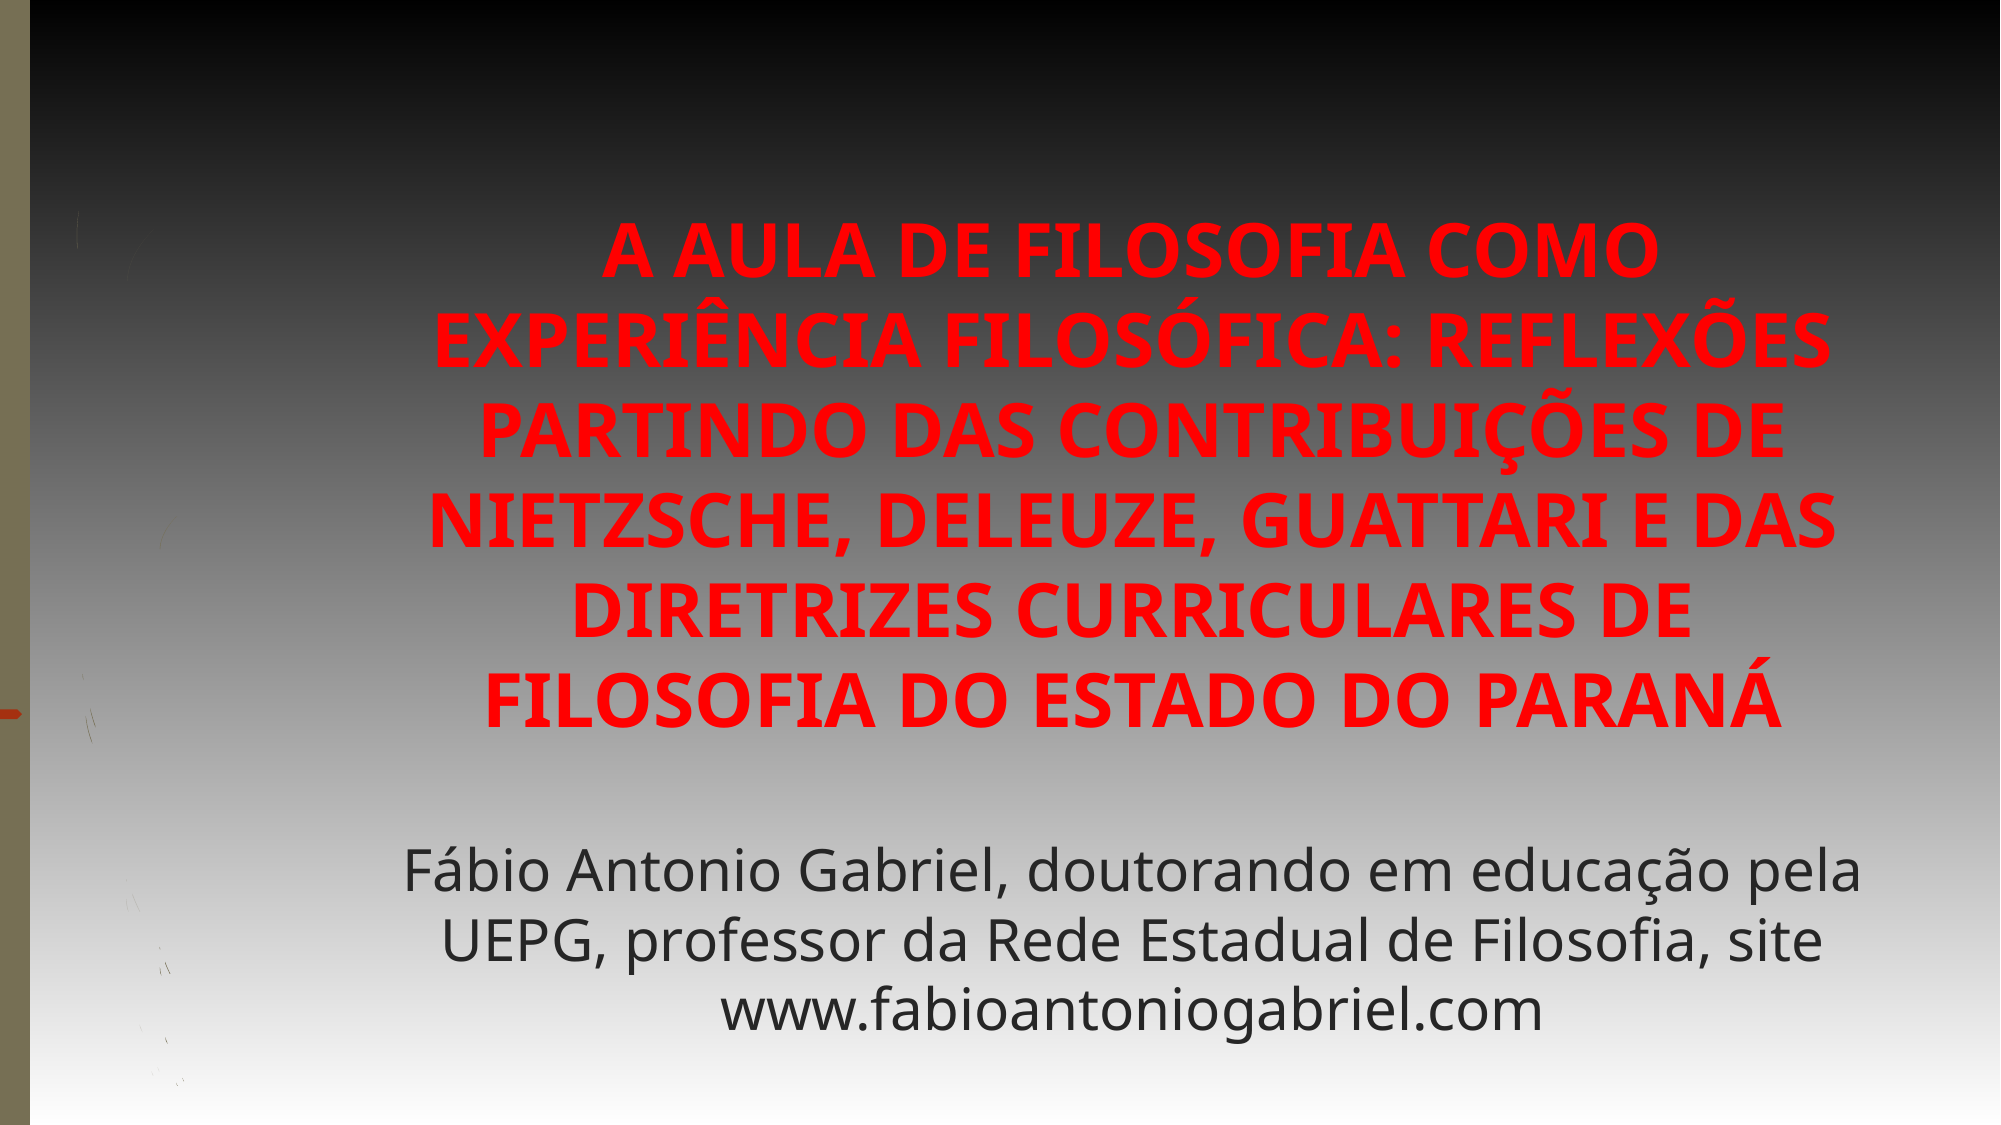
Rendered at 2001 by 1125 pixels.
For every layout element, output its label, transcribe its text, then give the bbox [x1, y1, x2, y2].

title A AULA DE FILOSOFIA COMO EXPERIÊNCIA FILOSÓFICA: REFLEXÕES PARTINDO DAS CONTRIBUIÇÕES DE NIETZSCHE, DELEUZE, GUATTARI E DAS DIRETRIZES CURRICULARES DE FILOSOFIA DO ESTADO DO PARANÁ Fábio Antonio Gabriel, doutorando em educação pela UEPG, professor da Rede Estadual de Filosofia, site www.fabioantoniogabriel.com [358, 76, 1908, 1050]
